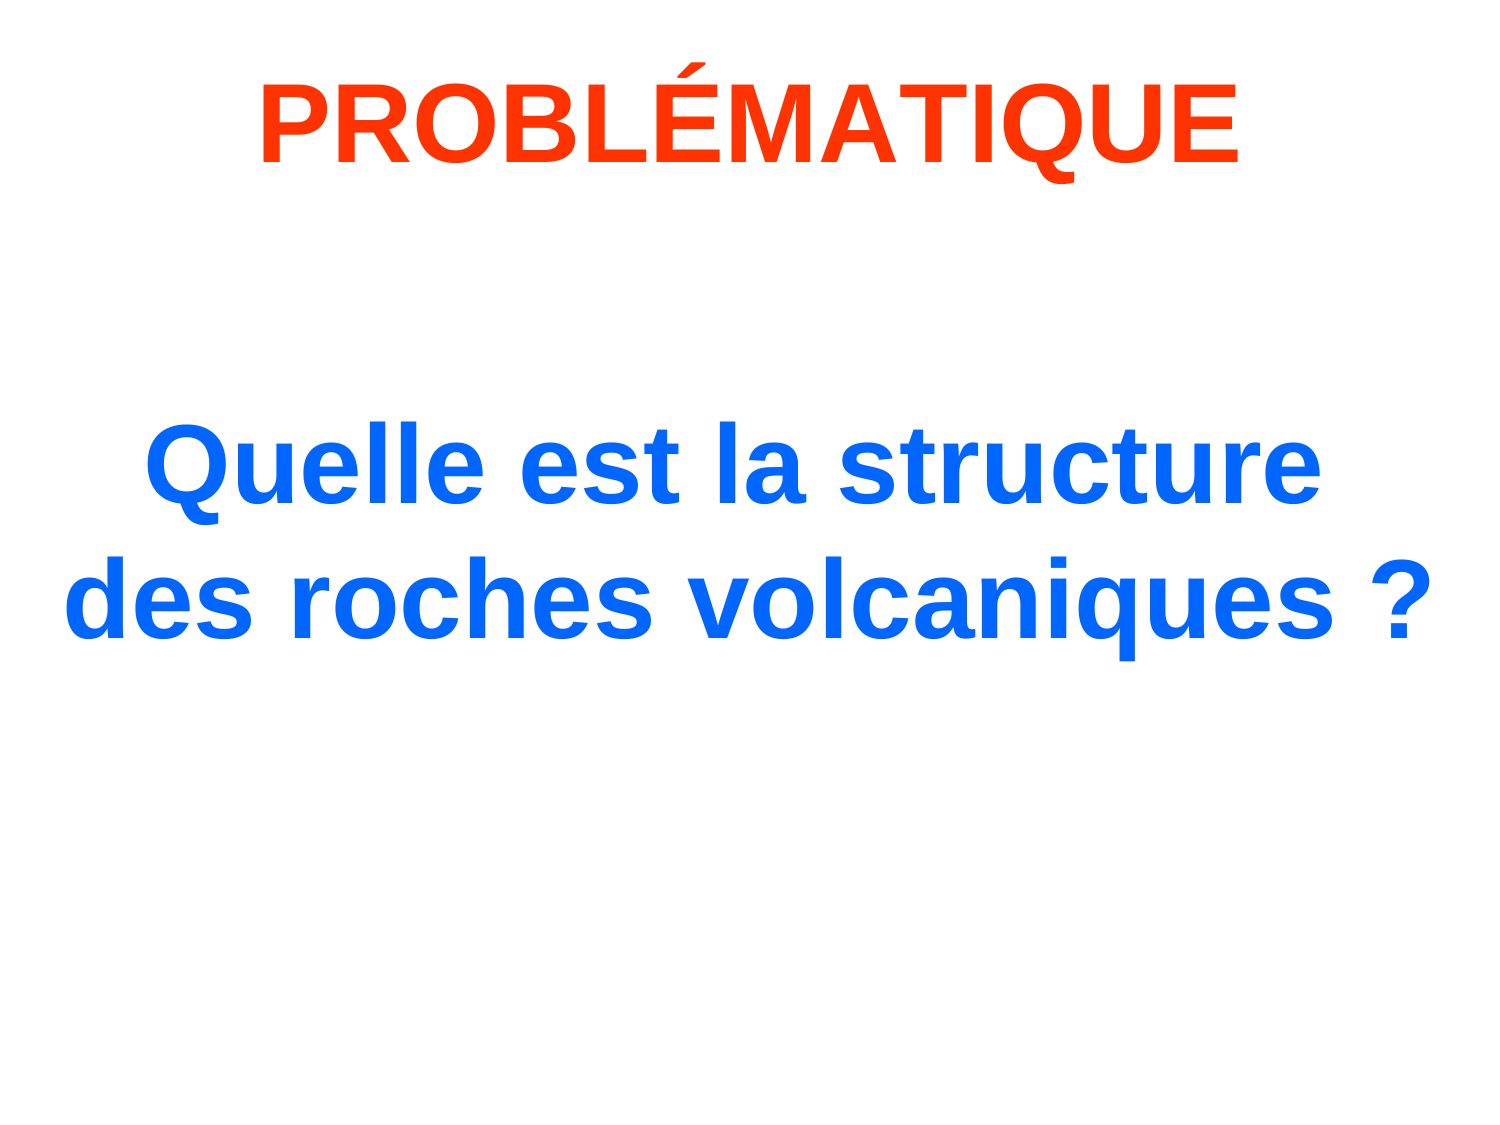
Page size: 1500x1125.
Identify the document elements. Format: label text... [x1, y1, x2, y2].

text_box PROBLÉMATIQUE [0, 42, 1500, 194]
title Quelle est la structure des roches volcaniques ? [0, 383, 1500, 670]
